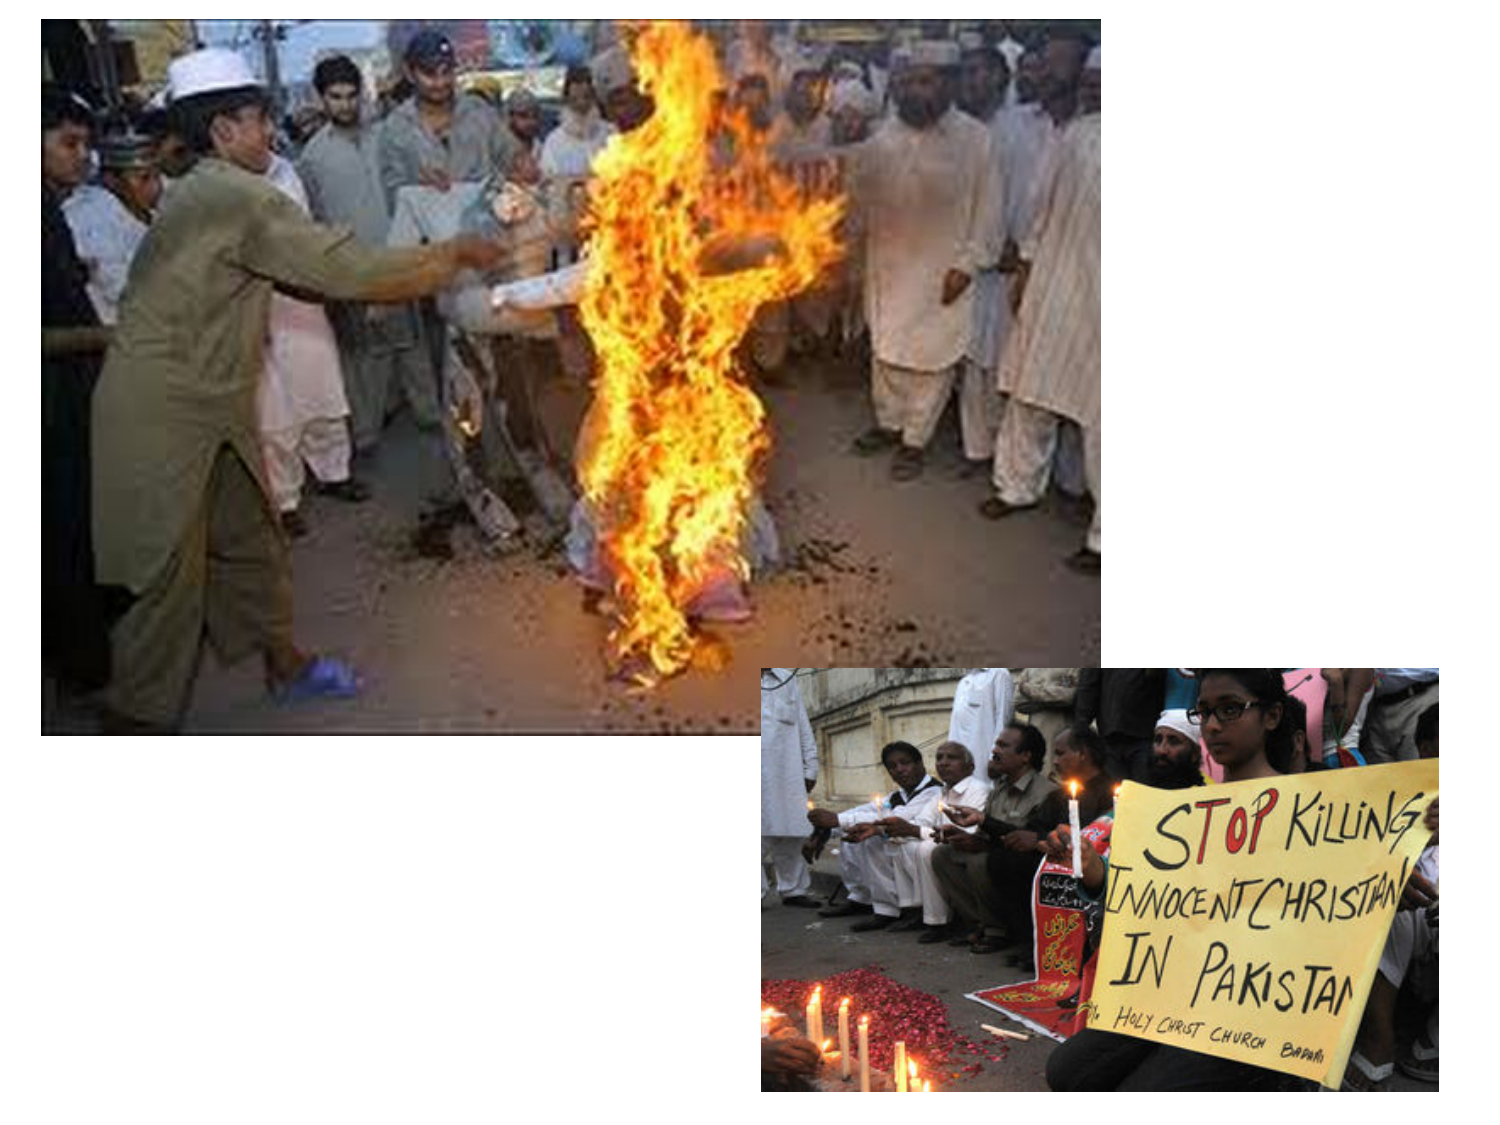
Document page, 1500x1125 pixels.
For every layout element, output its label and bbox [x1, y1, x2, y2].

picture [41, 19, 1439, 1092]
